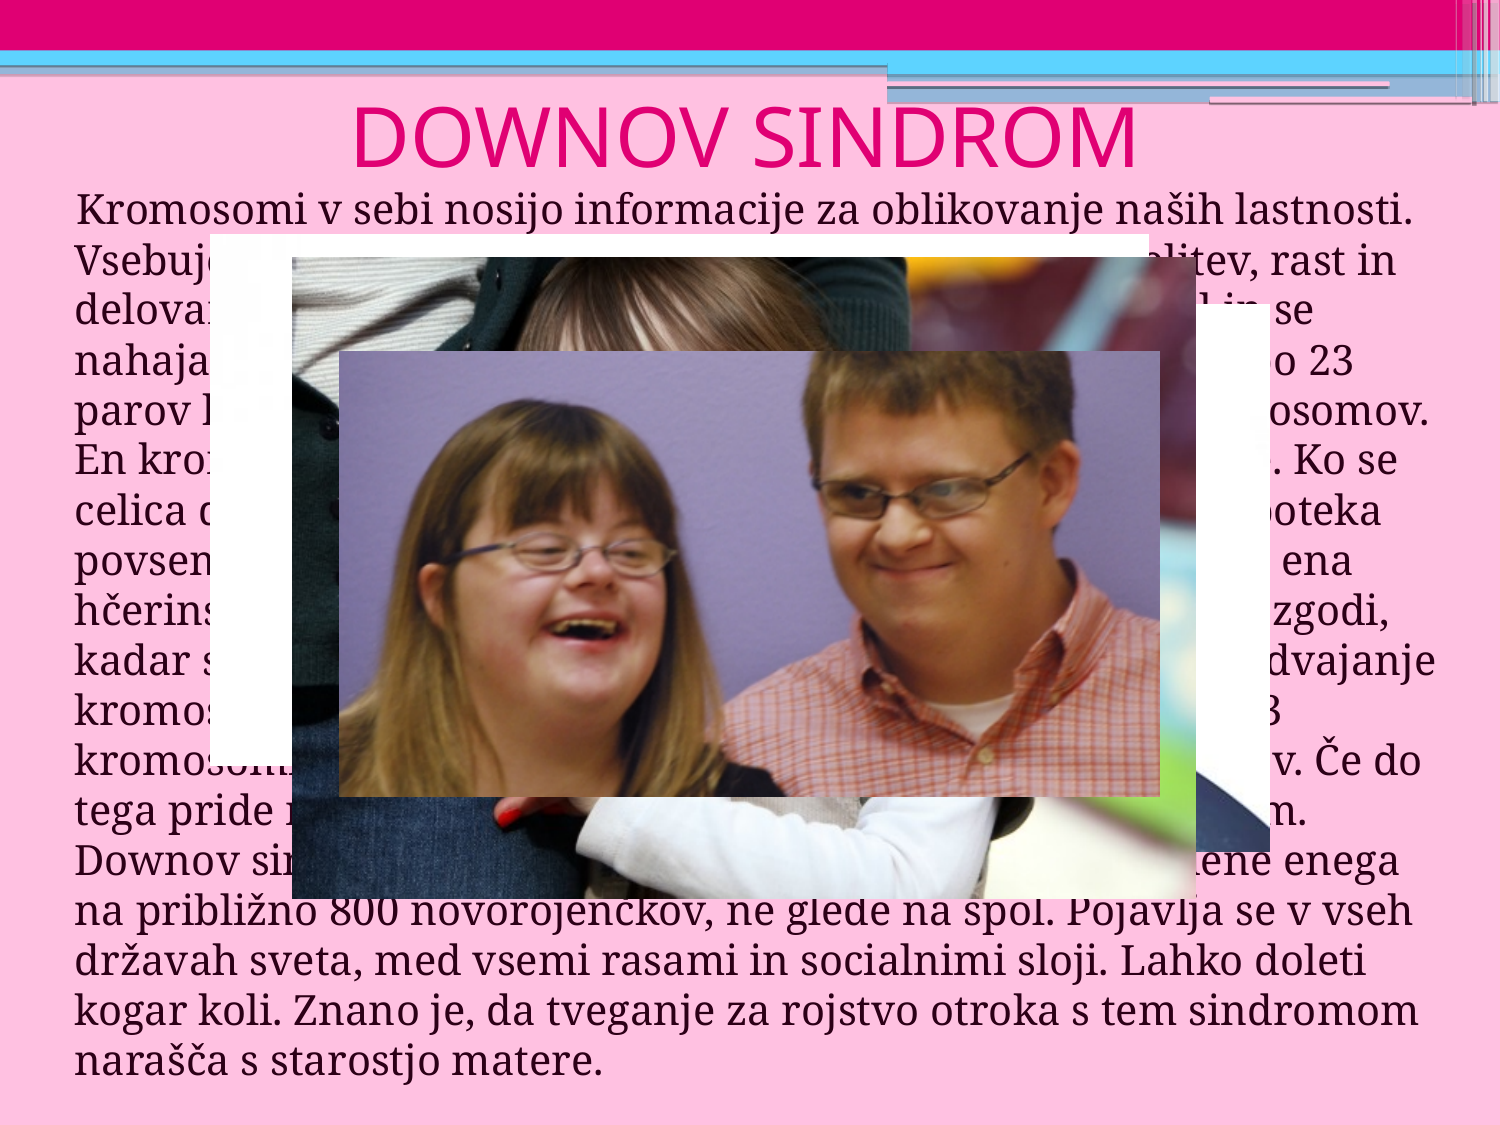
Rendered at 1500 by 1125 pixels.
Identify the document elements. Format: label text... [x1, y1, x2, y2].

picture [210, 234, 1270, 899]
title DOWNOV SINDROM [70, 46, 1421, 175]
list Kromosomi v sebi nosijo informacije za oblikovanje naših lastnosti. Vsebujejo genetske zapise, ki nadzirajo in usmerjajo delitev, rast in delovanje celic. Informacije so v obliki kodiranih sporočil in se nahajajo v našem DNA zapisu. V vsaki telesni celici imamo po 23 parov kromosomov, kar pomeni, da imamo skupno 46 kromosomov. En kromosom v paru dobimo od očeta, drugega pa od mame. Ko se celica deli, nastaneta dve hčerinski celici. Včasih delitev ne poteka povsem pravilno, zato pride do napak. To lahko povzroči, da ena hčerinska celica vsebuje 22, druga pa 24 kromosomov. To se zgodi, kadar se kromosomi ločijo nepravilno. Temu pravimo nerazdvajanje kromosomov. Če se celica s 24 kromosomi združi s celico s 23 kromosomi, bo imela nova celica 47 namesto 46 kromosomov. Če do tega pride na 21. kromosomu, bo imel otrok Downov sindrom. Downov sindrom je prirojeno stanje, ki naključno prizadene enega na približno 800 novorojenčkov, ne glede na spol. Pojavlja se v vseh državah sveta, med vsemi rasami in socialnimi sloji. Lahko doleti kogar koli. Znano je, da tveganje za rojstvo otroka s tem sindromom narašča s starostjo matere. [0, 175, 1465, 1079]
